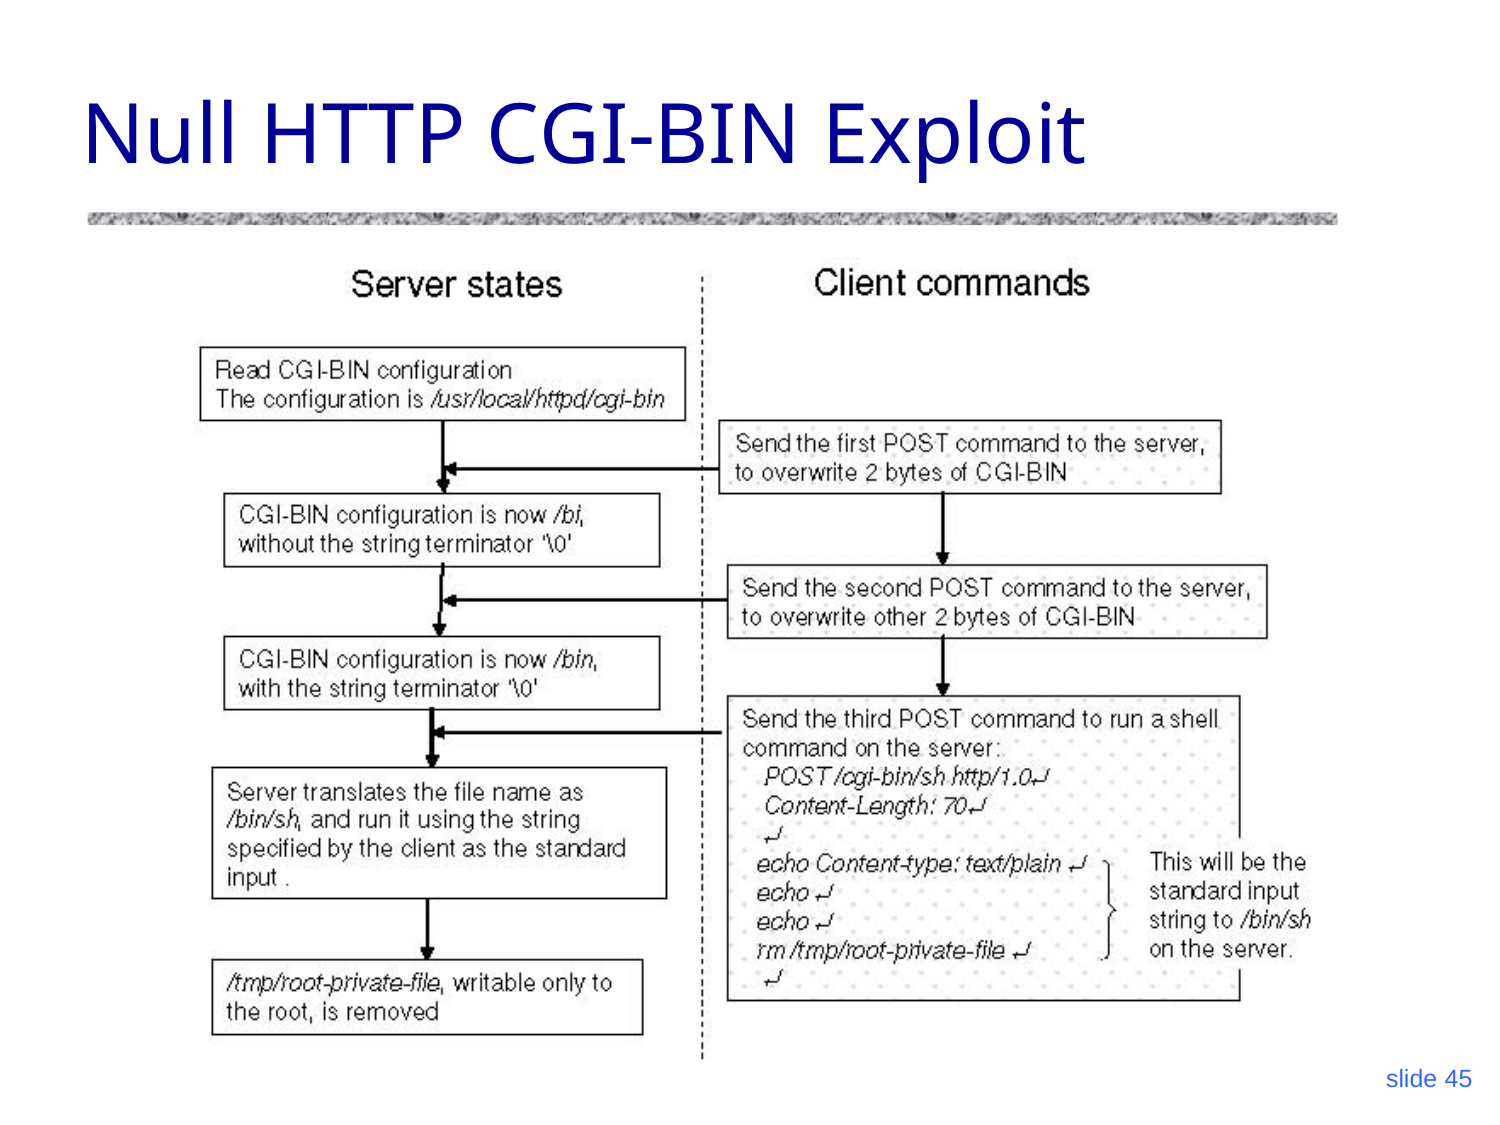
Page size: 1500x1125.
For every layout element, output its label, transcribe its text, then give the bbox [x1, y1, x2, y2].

picture [154, 243, 1326, 1063]
picture [87, 212, 1338, 226]
title Null HTTP CGI-BIN Exploit [66, 37, 1476, 188]
text_box slide <number> [1174, 1025, 1488, 1101]
